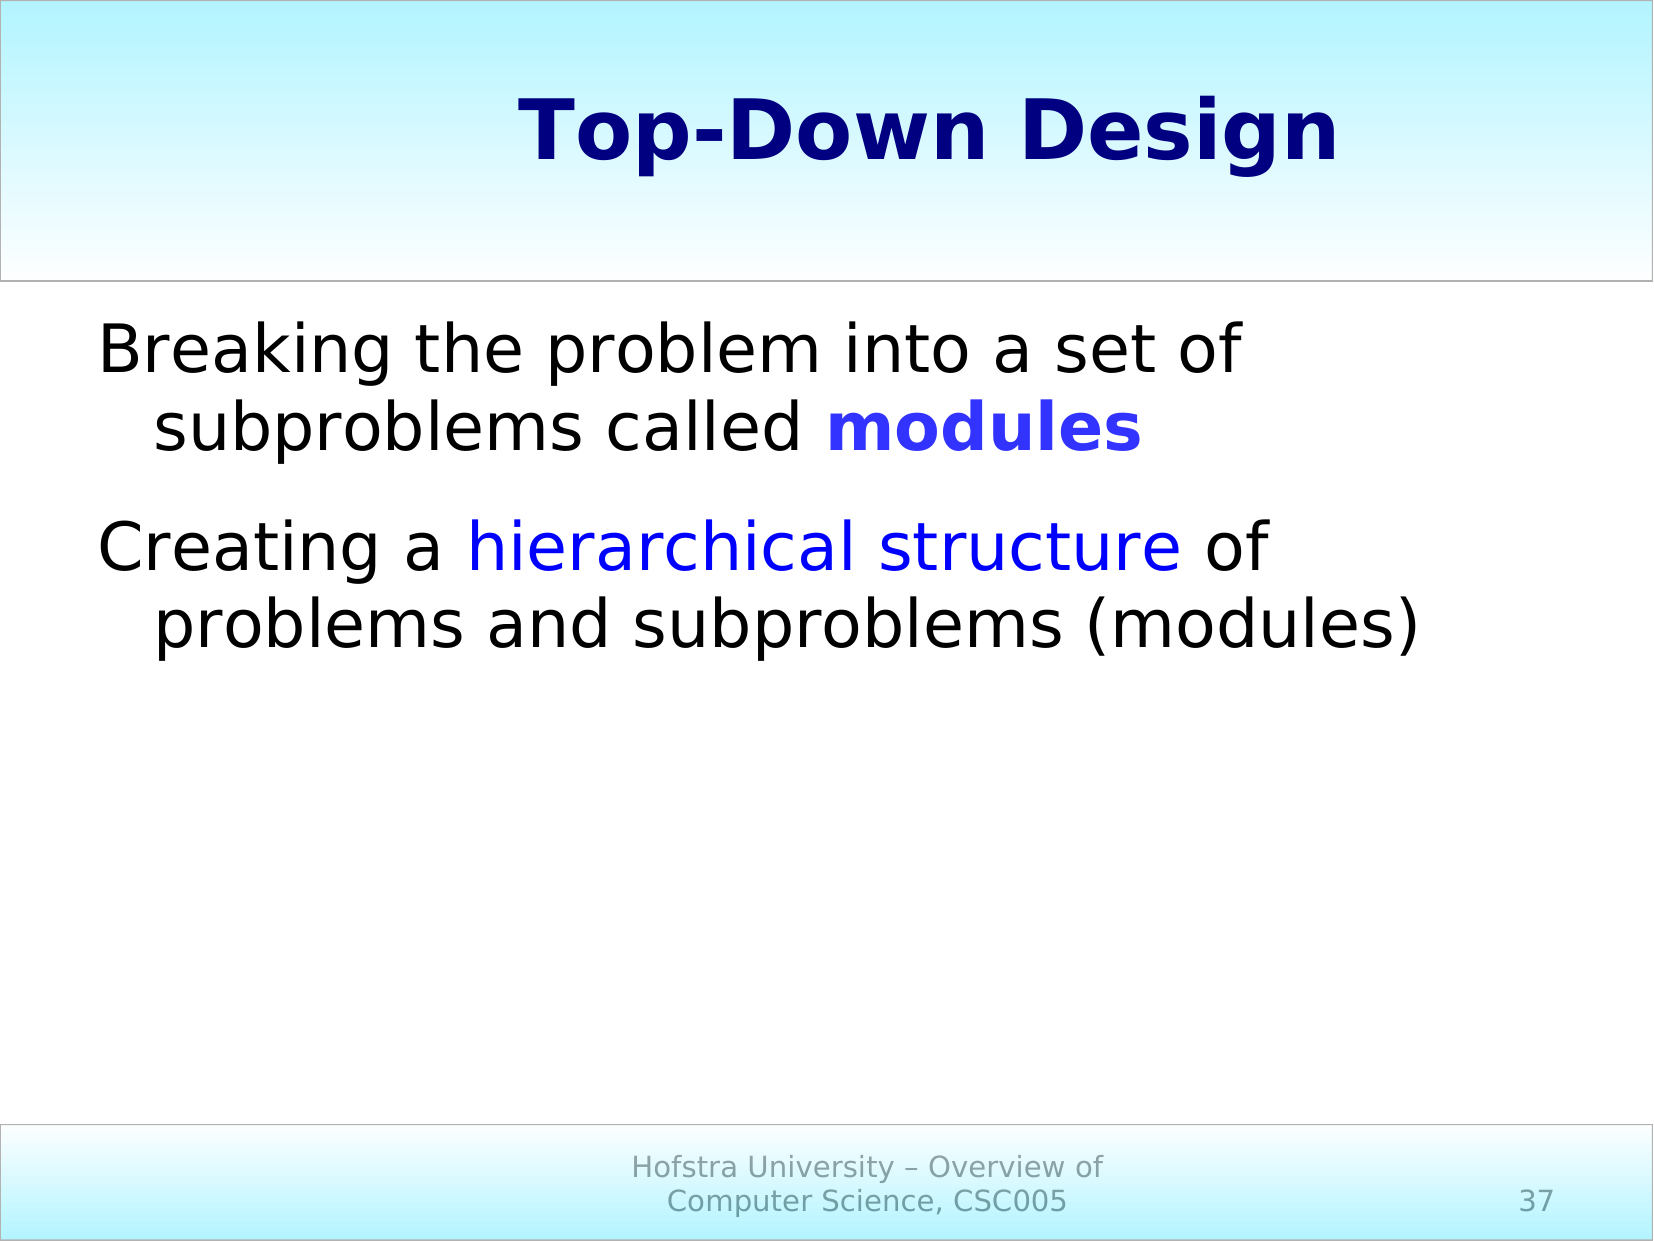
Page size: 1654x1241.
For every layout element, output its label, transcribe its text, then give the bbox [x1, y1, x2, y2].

title Top-Down Design [247, 27, 1612, 235]
list Breaking the problem into a set of subproblems called modules Creating a hierarchical structure of problems and subproblems (modules) [82, 303, 1571, 1131]
